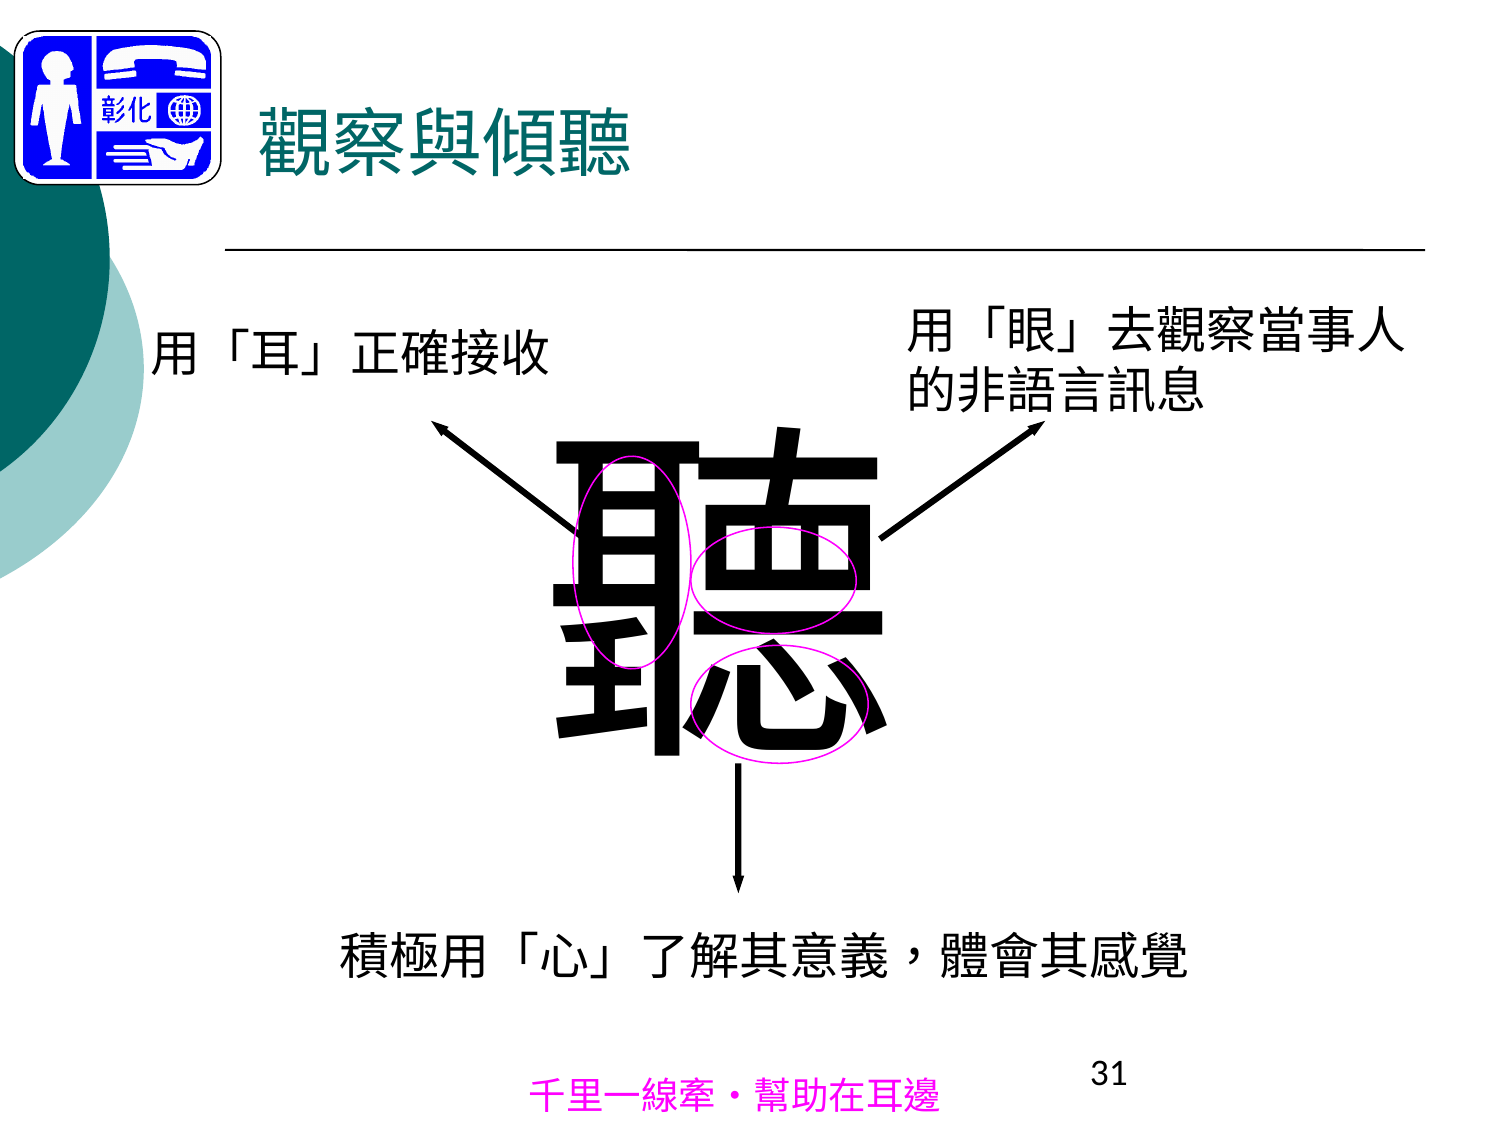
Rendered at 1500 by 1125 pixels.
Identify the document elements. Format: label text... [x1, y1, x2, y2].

text_box 聽 [574, 458, 690, 667]
text_box 千里一線牽‧幫助在耳邊 [514, 1065, 956, 1125]
text_box 31 [1074, 1025, 1426, 1101]
text_box 聽 [692, 528, 855, 632]
picture [23, 36, 211, 180]
text_box 積極用「心」了解其意義，體會其感覺 [324, 916, 1211, 992]
text_box 用「耳」正確接收 [135, 314, 573, 390]
text_box 聽 [525, 361, 975, 807]
text_box 用「眼」去觀察當事人的非語言訊息 [891, 290, 1424, 426]
text_box [14, 37, 23, 179]
text_box [24, 31, 221, 185]
title 觀察與傾聽 [242, 42, 1359, 193]
